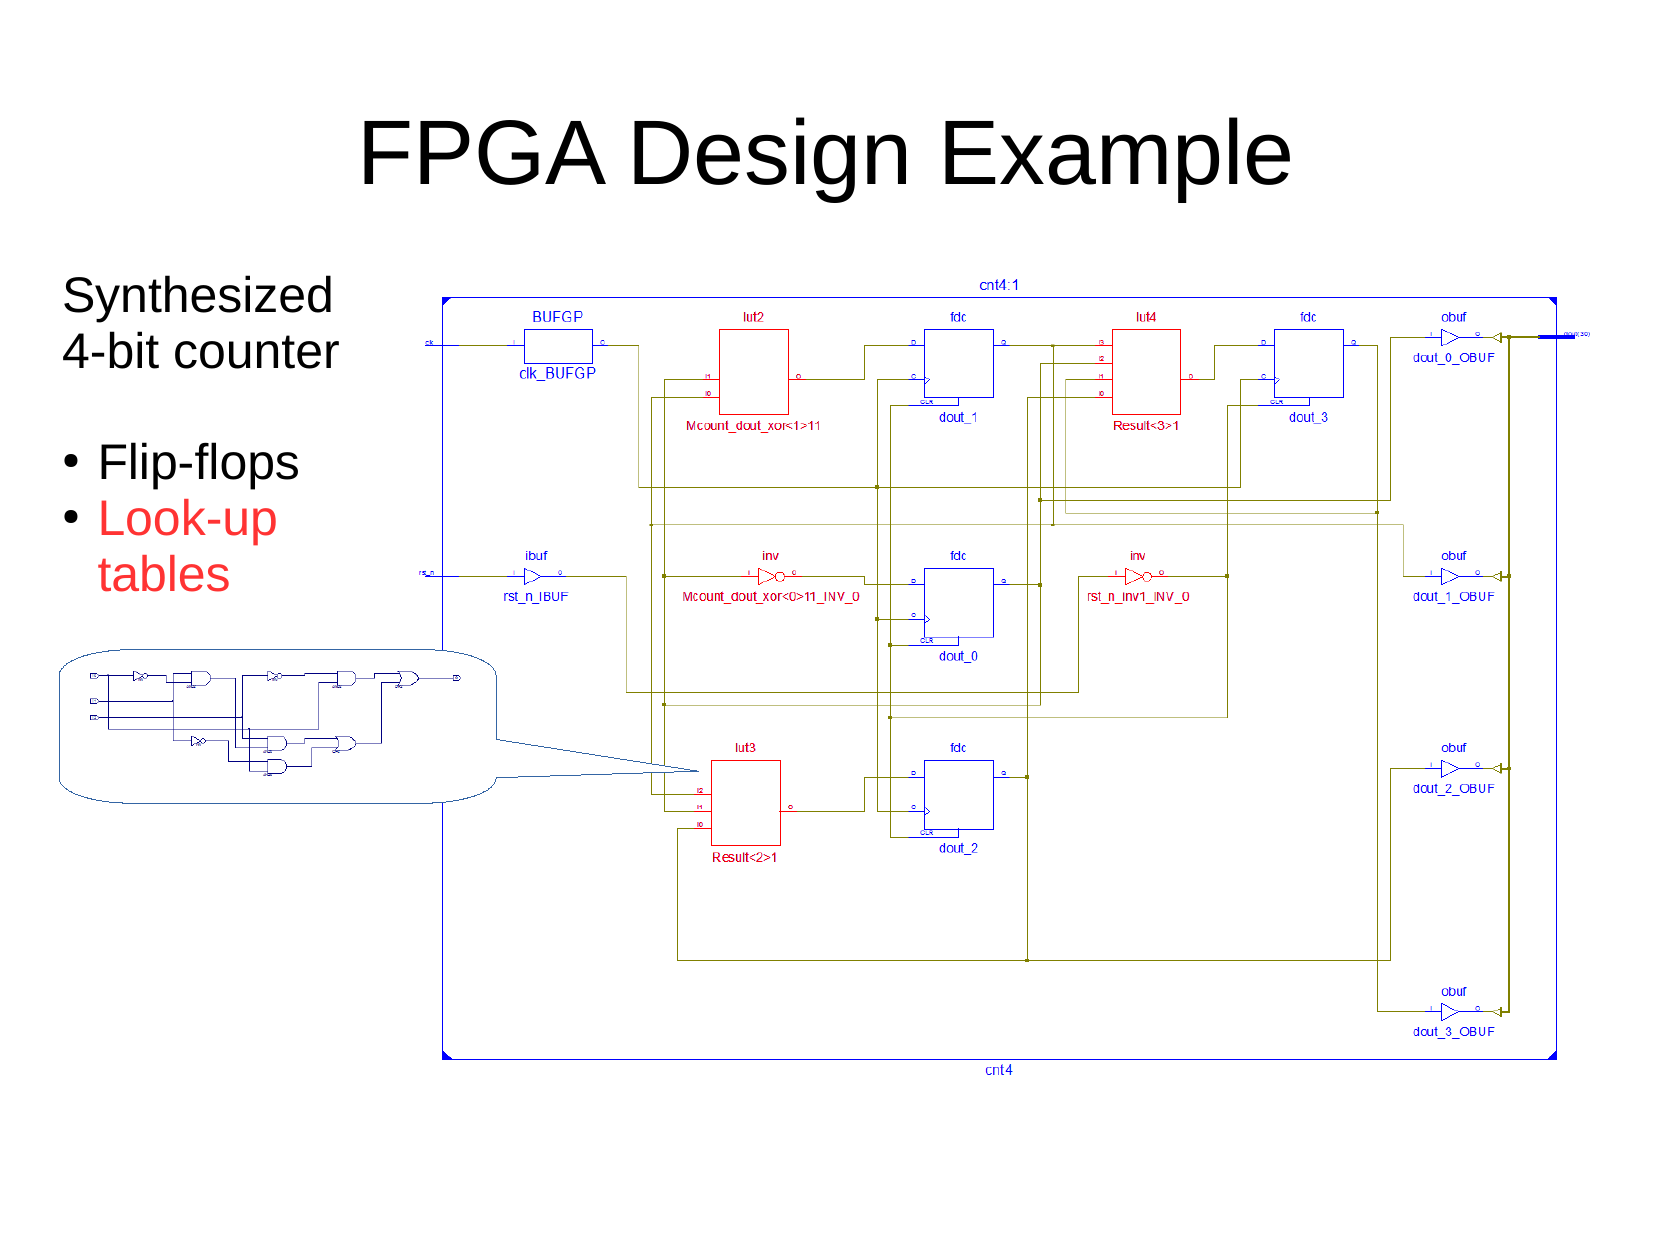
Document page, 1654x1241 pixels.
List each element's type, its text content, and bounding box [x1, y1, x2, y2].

picture [82, 661, 477, 792]
title FPGA Design Example [82, 49, 1571, 257]
text_box Synthesized 4-bit counter Flip-flops Look-up tables [47, 259, 402, 610]
picture [413, 265, 1595, 1090]
text_box [59, 649, 699, 804]
